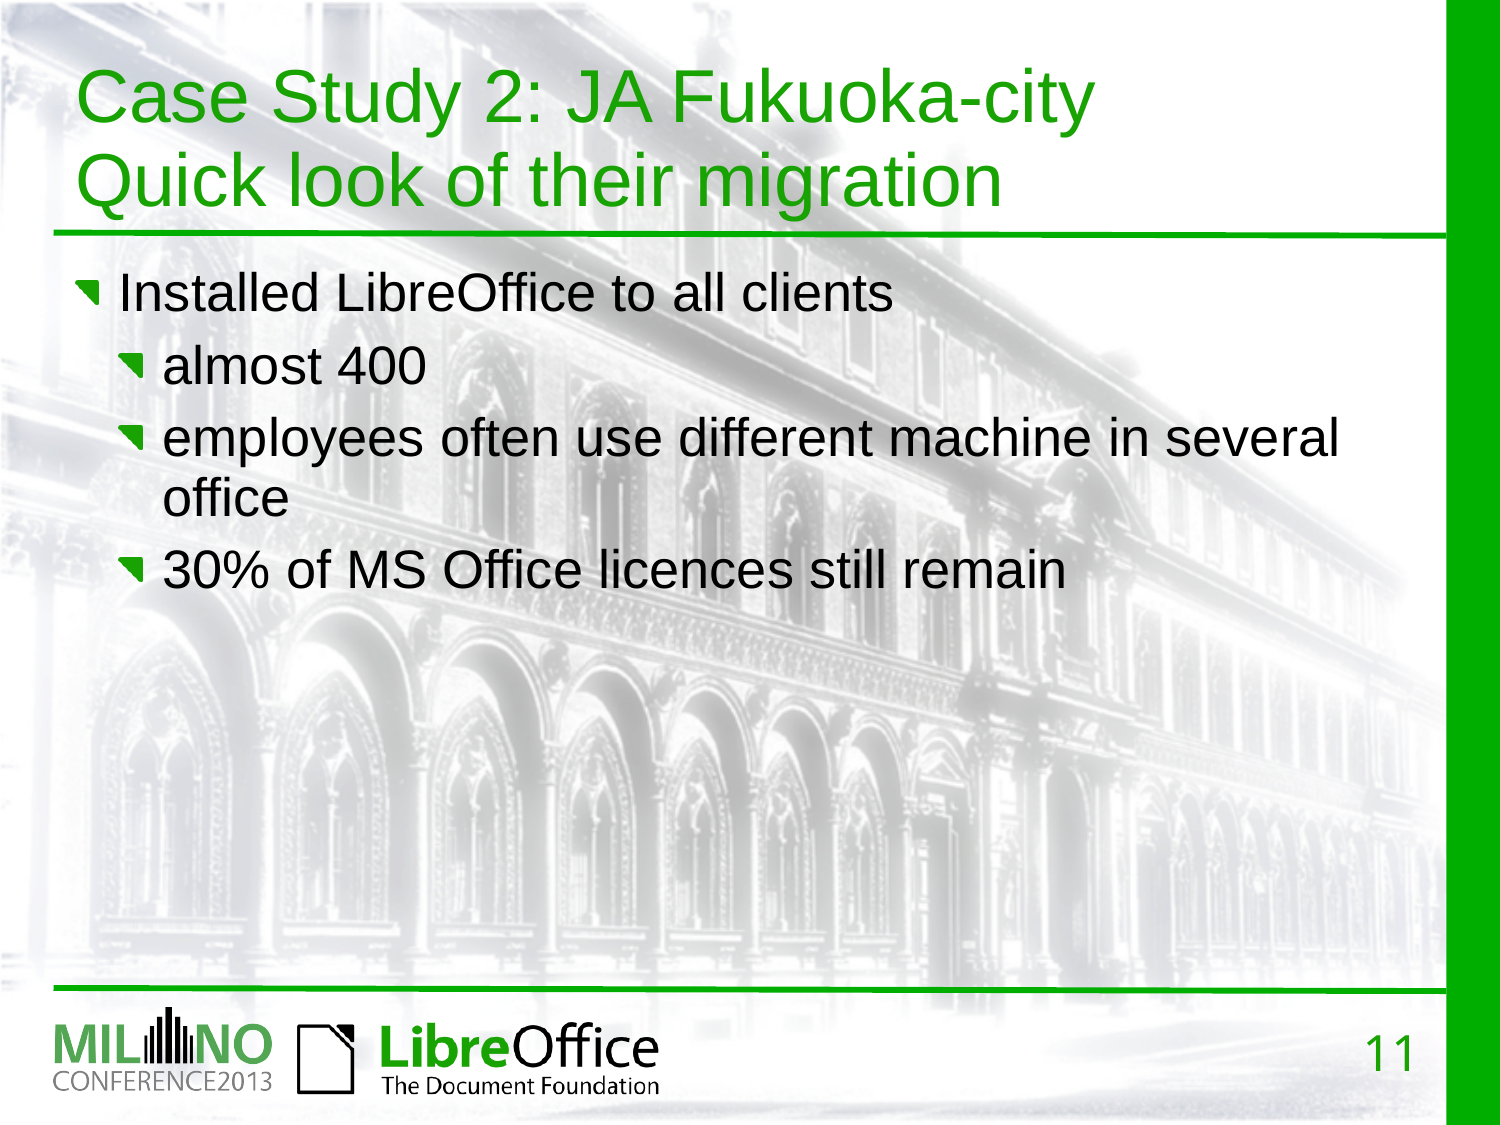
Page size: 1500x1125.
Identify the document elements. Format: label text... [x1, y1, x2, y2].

picture [0, 1, 1446, 1125]
list Installed LibreOffice to all clients almost 400 employees often use different machine in several office 30% of MS Office licences still remain [75, 262, 1425, 672]
title Case Study 2: JA Fukuoka-city Quick look of their migration [75, 54, 1425, 223]
